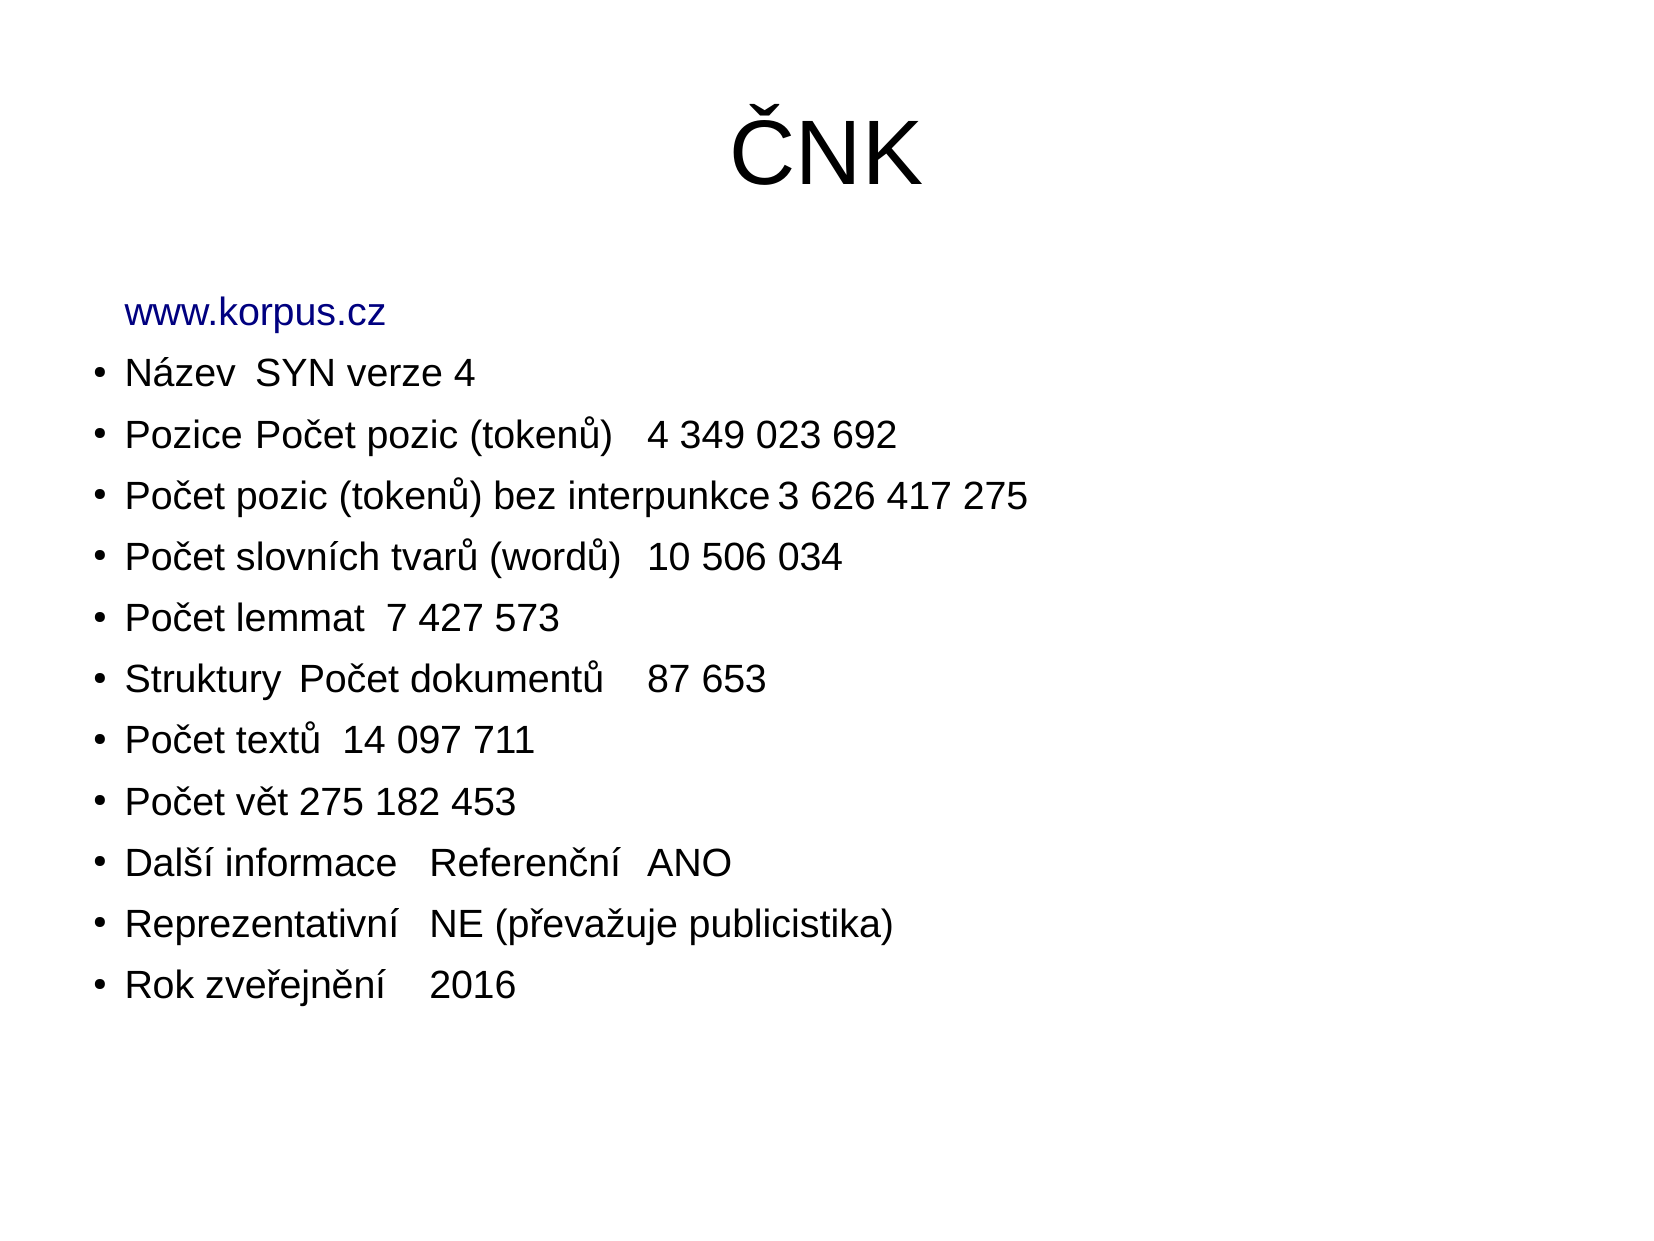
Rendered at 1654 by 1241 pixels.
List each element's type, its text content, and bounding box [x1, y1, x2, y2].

list www.korpus.cz Název SYN verze 4 Pozice Počet pozic (tokenů) 4 349 023 692 Počet pozic (tokenů) bez interpunkce 3 626 417 275 Počet slovních tvarů (wordů) 10 506 034 Počet lemmat 7 427 573 Struktury Počet dokumentů 87 653 Počet textů 14 097 711 Počet vět 275 182 453 Další informace Referenční ANO Reprezentativní NE (převažuje publicistika) Rok zveřejnění 2016 [82, 290, 1571, 1010]
title ČNK [82, 49, 1571, 257]
